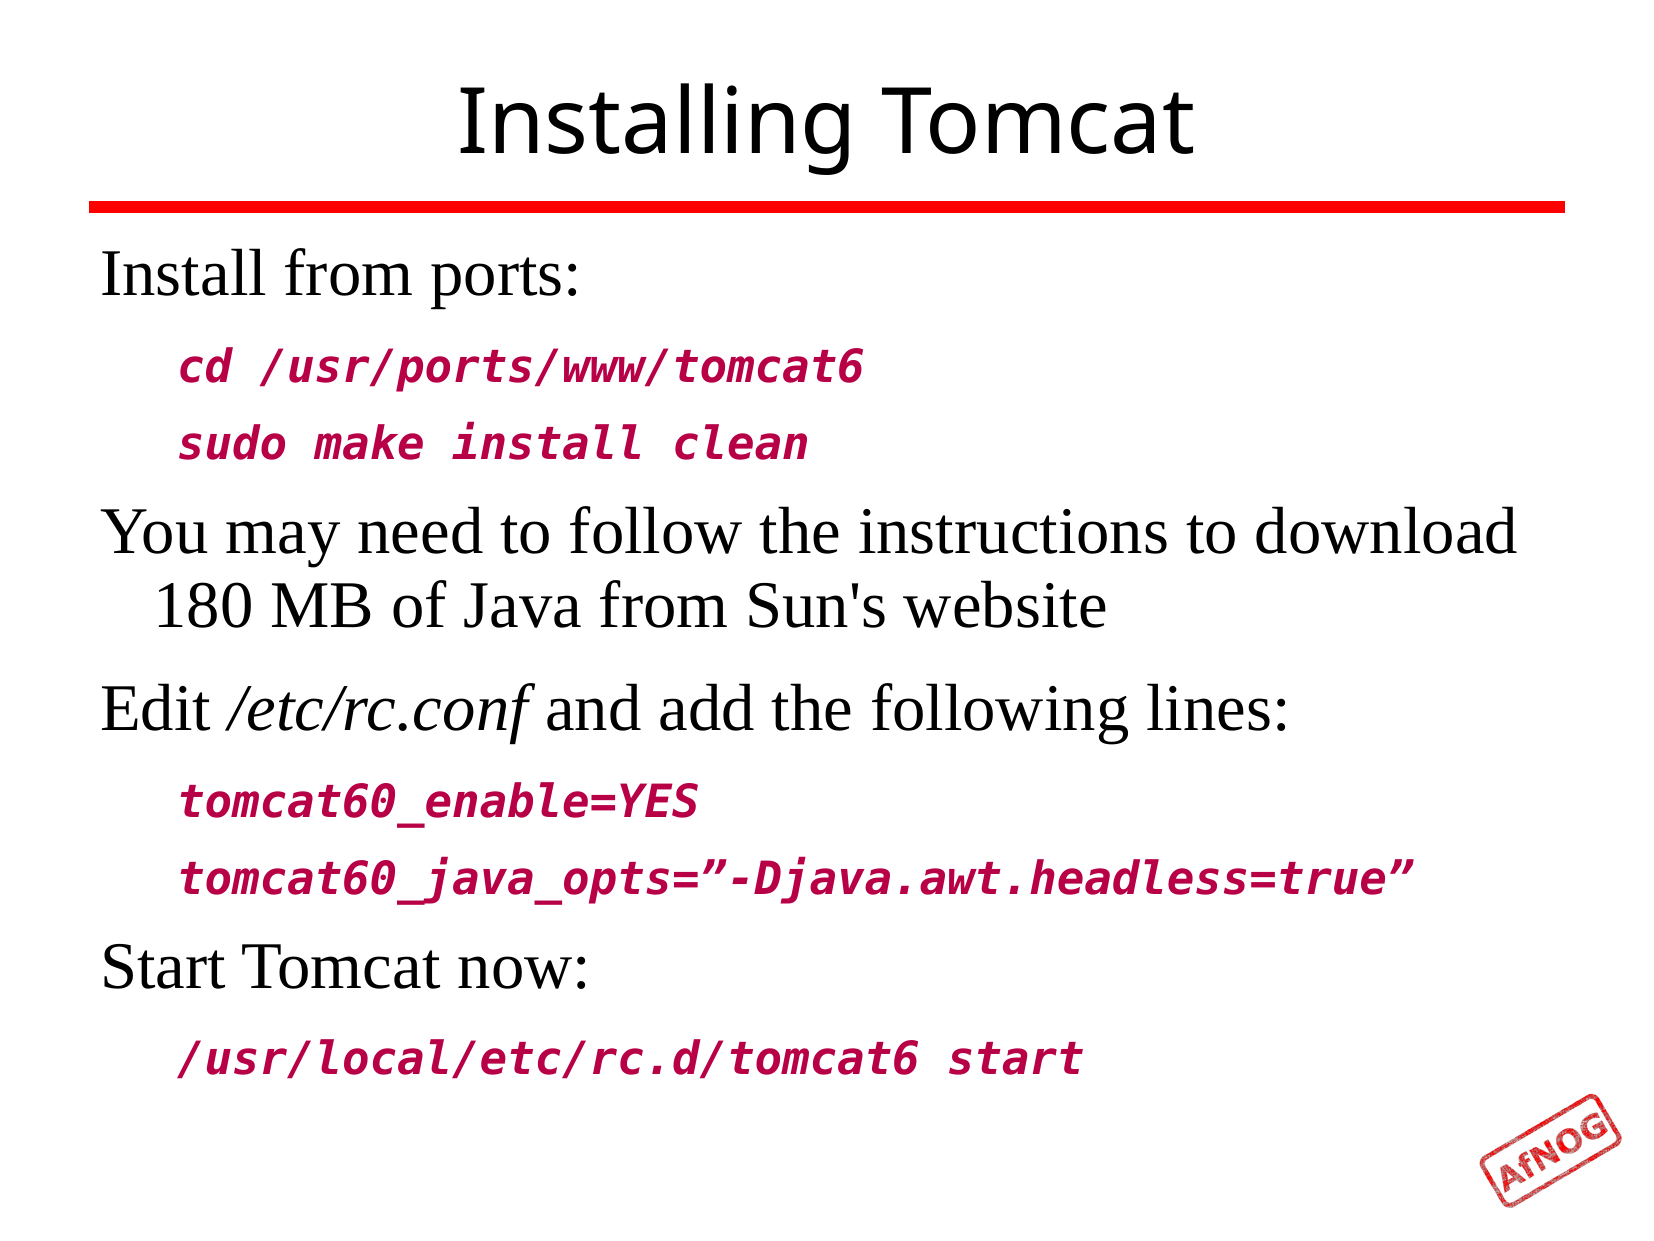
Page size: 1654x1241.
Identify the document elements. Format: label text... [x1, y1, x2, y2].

list Install from ports: cd /usr/ports/www/tomcat6 sudo make install clean You may need to follow the instructions to download 180 MB of Java from Sun's website Edit /etc/rc.conf and add the following lines: tomcat60_enable=YES tomcat60_java_opts=”-Djava.awt.headless=true” Start Tomcat now: /usr/local/etc/rc.d/tomcat6 start [82, 236, 1571, 1108]
picture [1476, 1090, 1625, 1211]
title Installing Tomcat [88, 29, 1565, 207]
